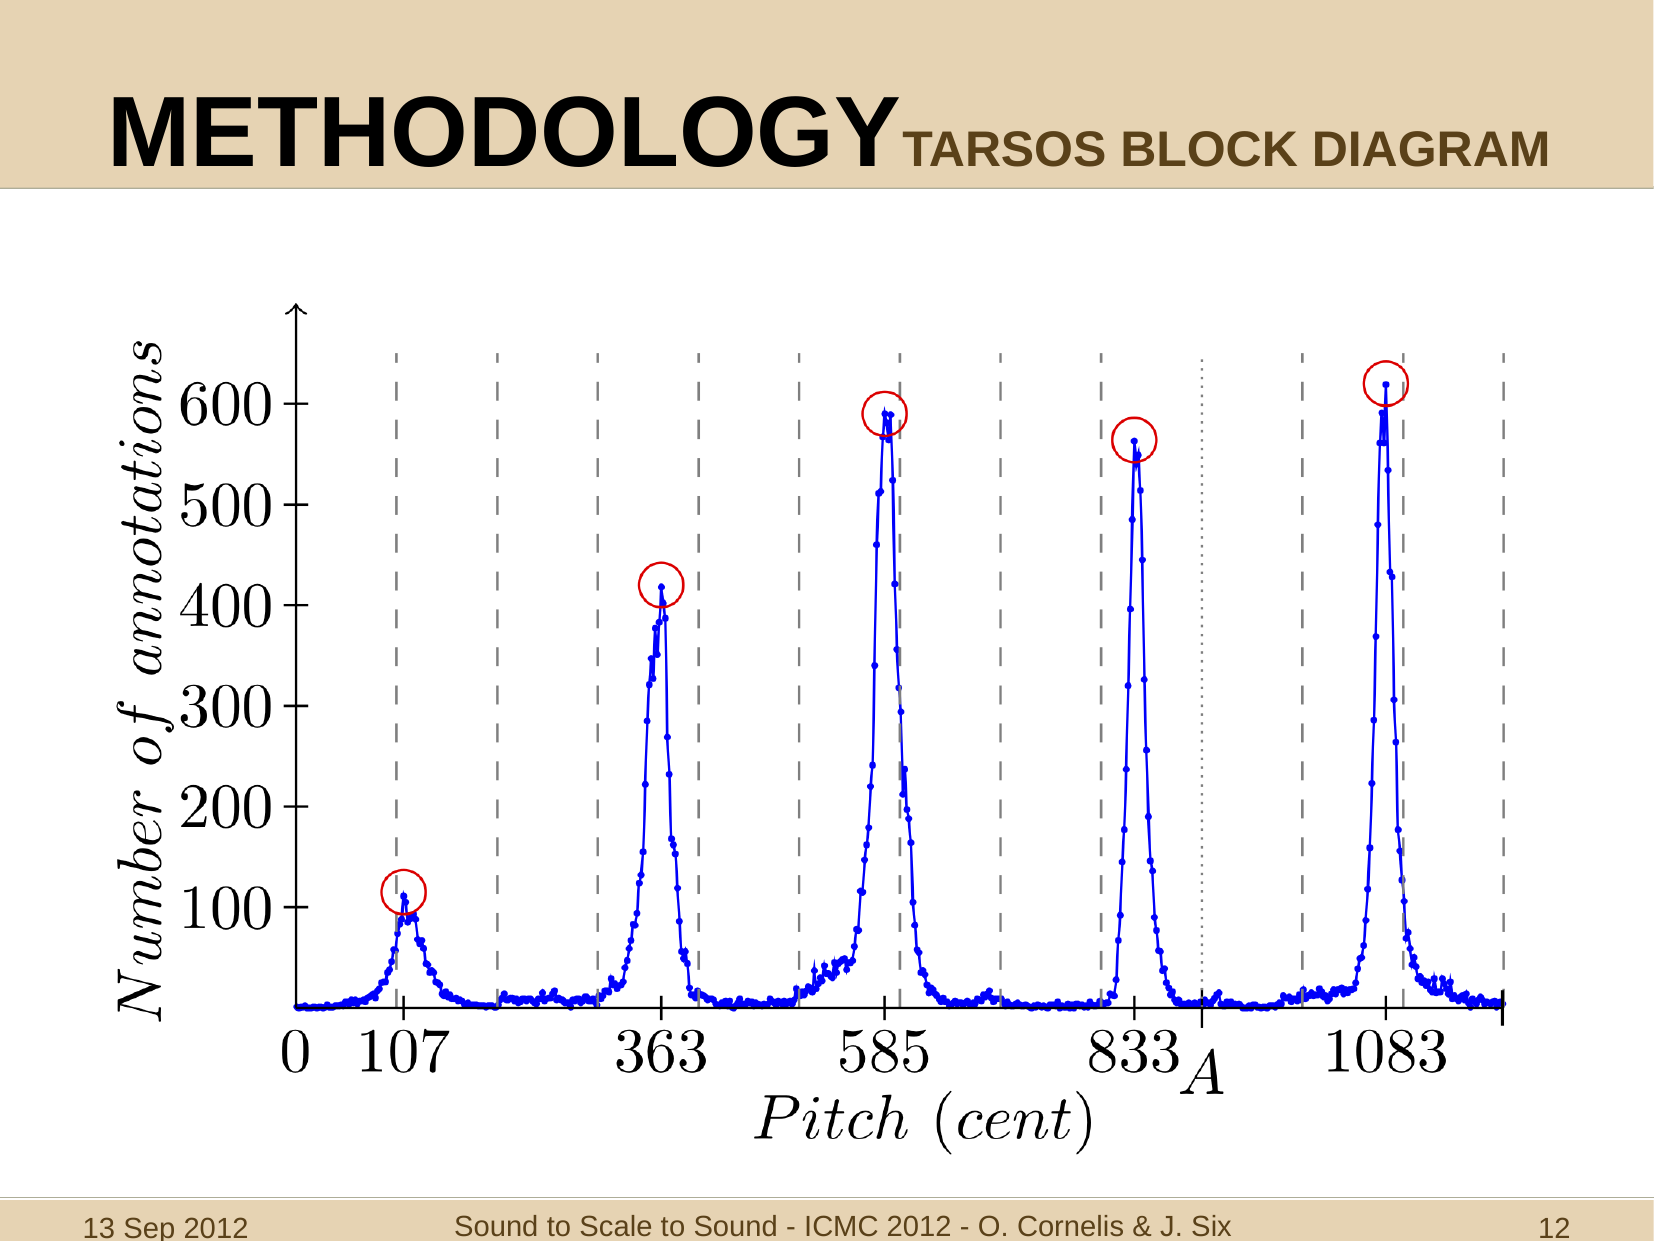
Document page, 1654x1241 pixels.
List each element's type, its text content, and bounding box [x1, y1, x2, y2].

title METHODOLOGYTARSOS BLOCK DIAGRAM [0, 0, 1654, 188]
picture [82, 257, 1571, 1174]
